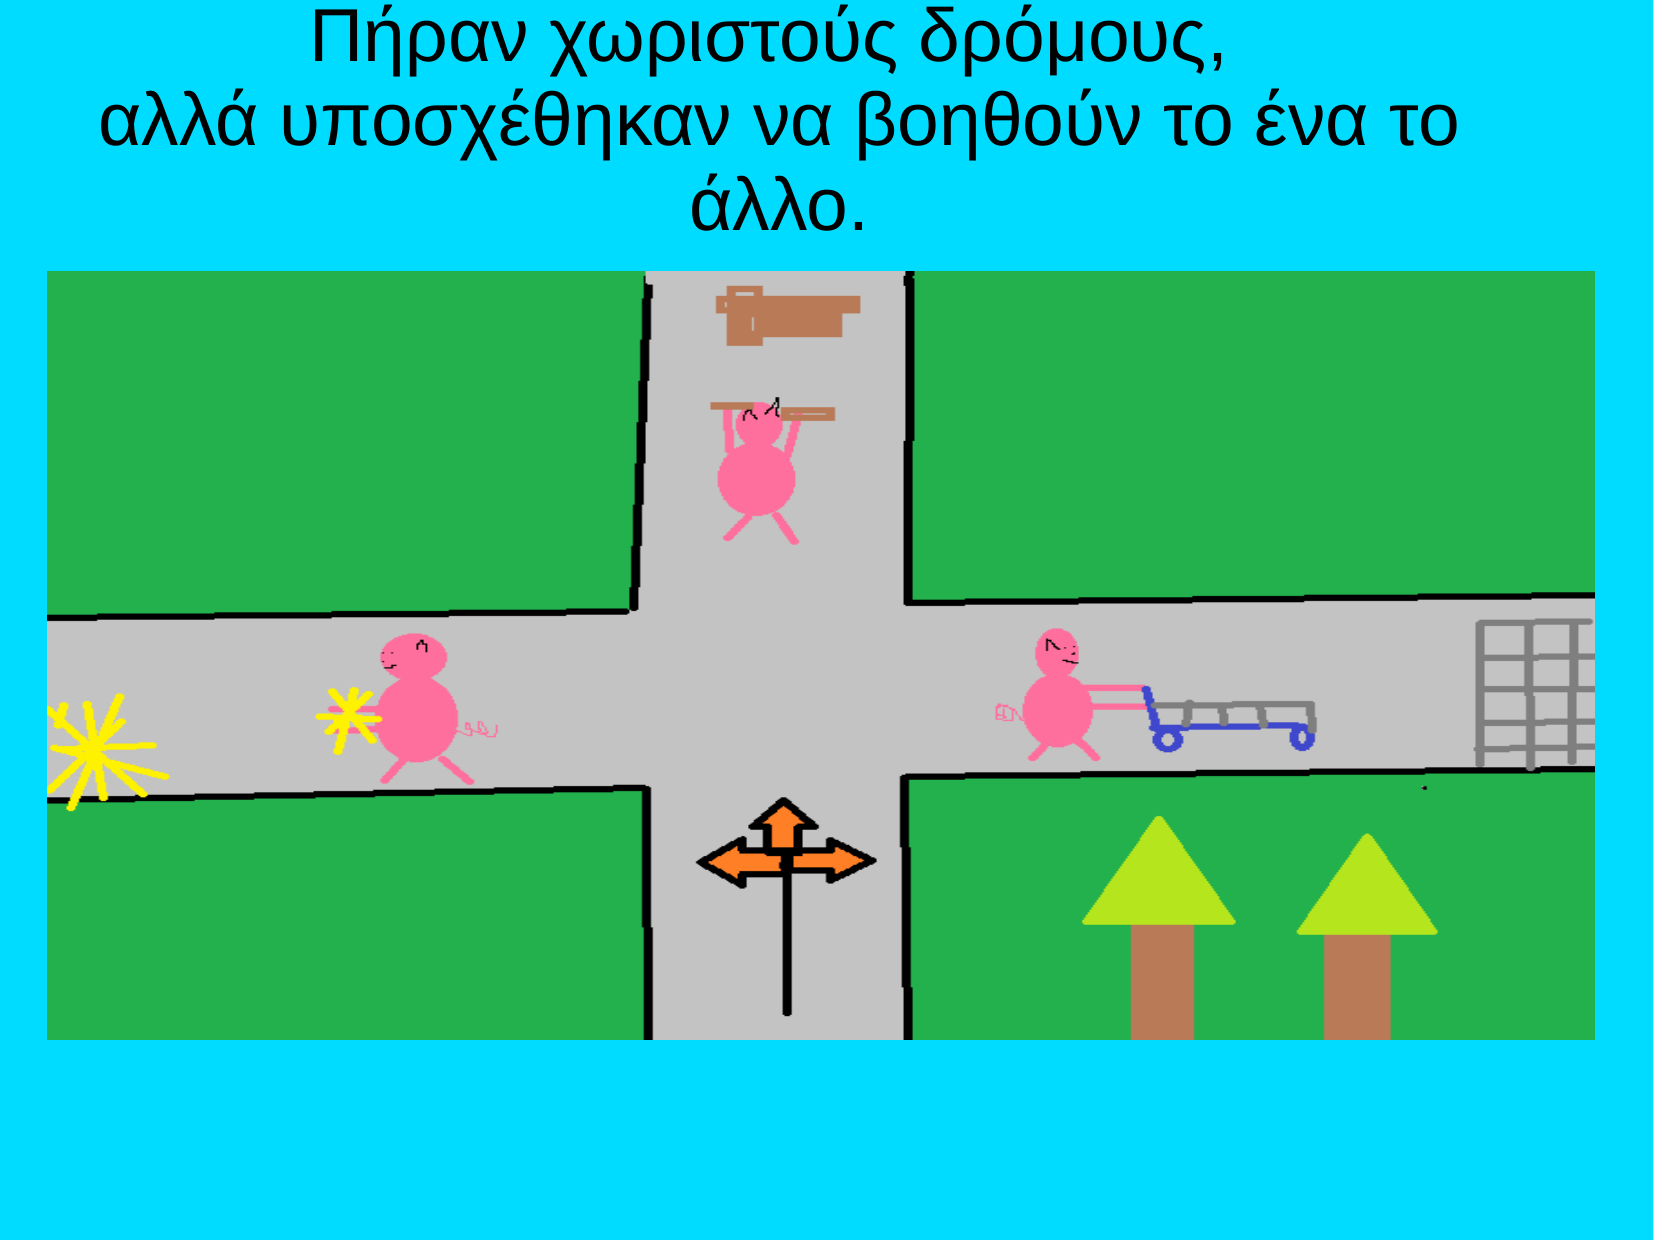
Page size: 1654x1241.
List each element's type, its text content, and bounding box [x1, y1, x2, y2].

title Πήραν χωριστούς δρόμους, αλλά υποσχέθηκαν να βοηθούν το ένα το άλλο. [35, 0, 1524, 349]
picture [47, 271, 1595, 1040]
